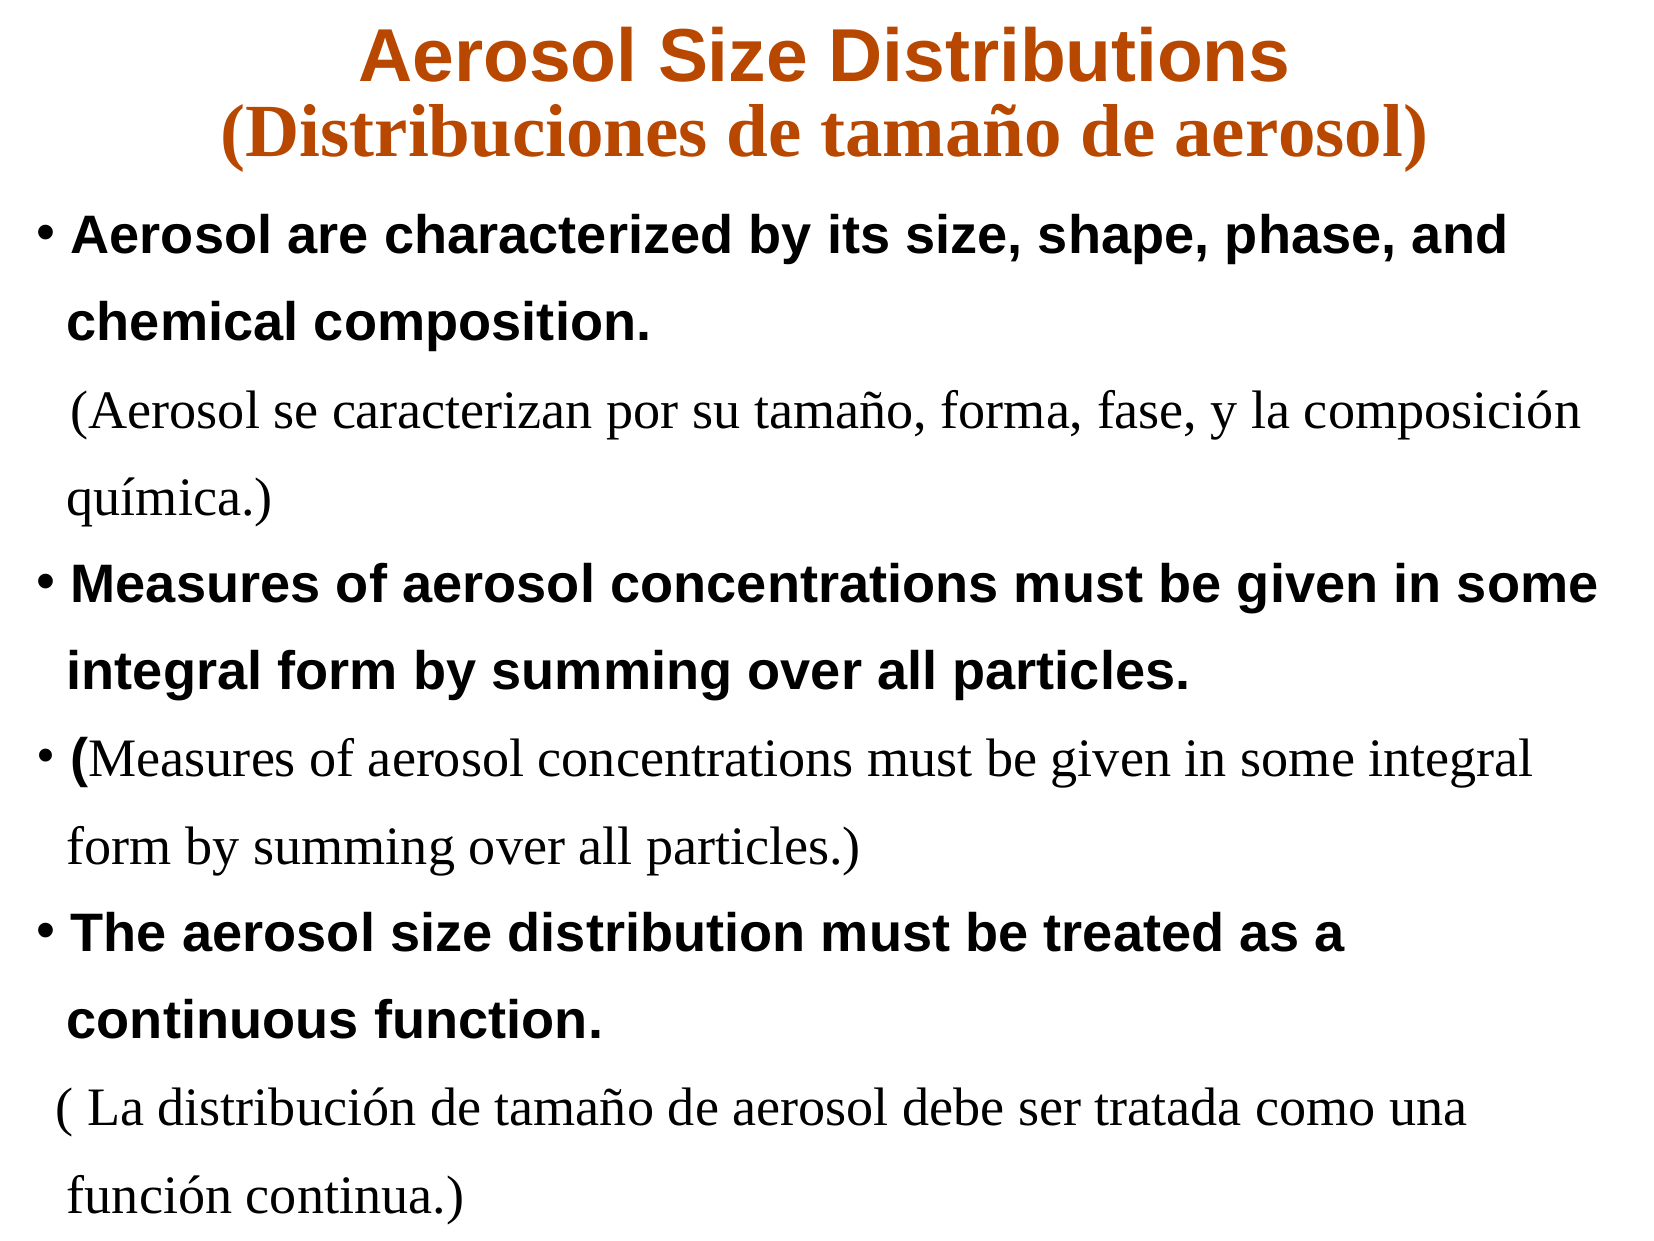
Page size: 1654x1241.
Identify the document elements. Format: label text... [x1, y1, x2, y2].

text_box Aerosol are characterized by its size, shape, phase, and chemical composition. (Aerosol se caracterizan por su tamaño, forma, fase, y la composición química.) Measures of aerosol concentrations must be given in some integral form by summing over all particles. (Measures of aerosol concentrations must be given in some integral form by summing over all particles.) The aerosol size distribution must be treated as a continuous function. ( La distribución de tamaño de aerosol debe ser tratada como una función continua.) [21, 169, 1638, 1232]
title Aerosol Size Distributions (Distribuciones de tamaño de aerosol) [0, 5, 1650, 188]
